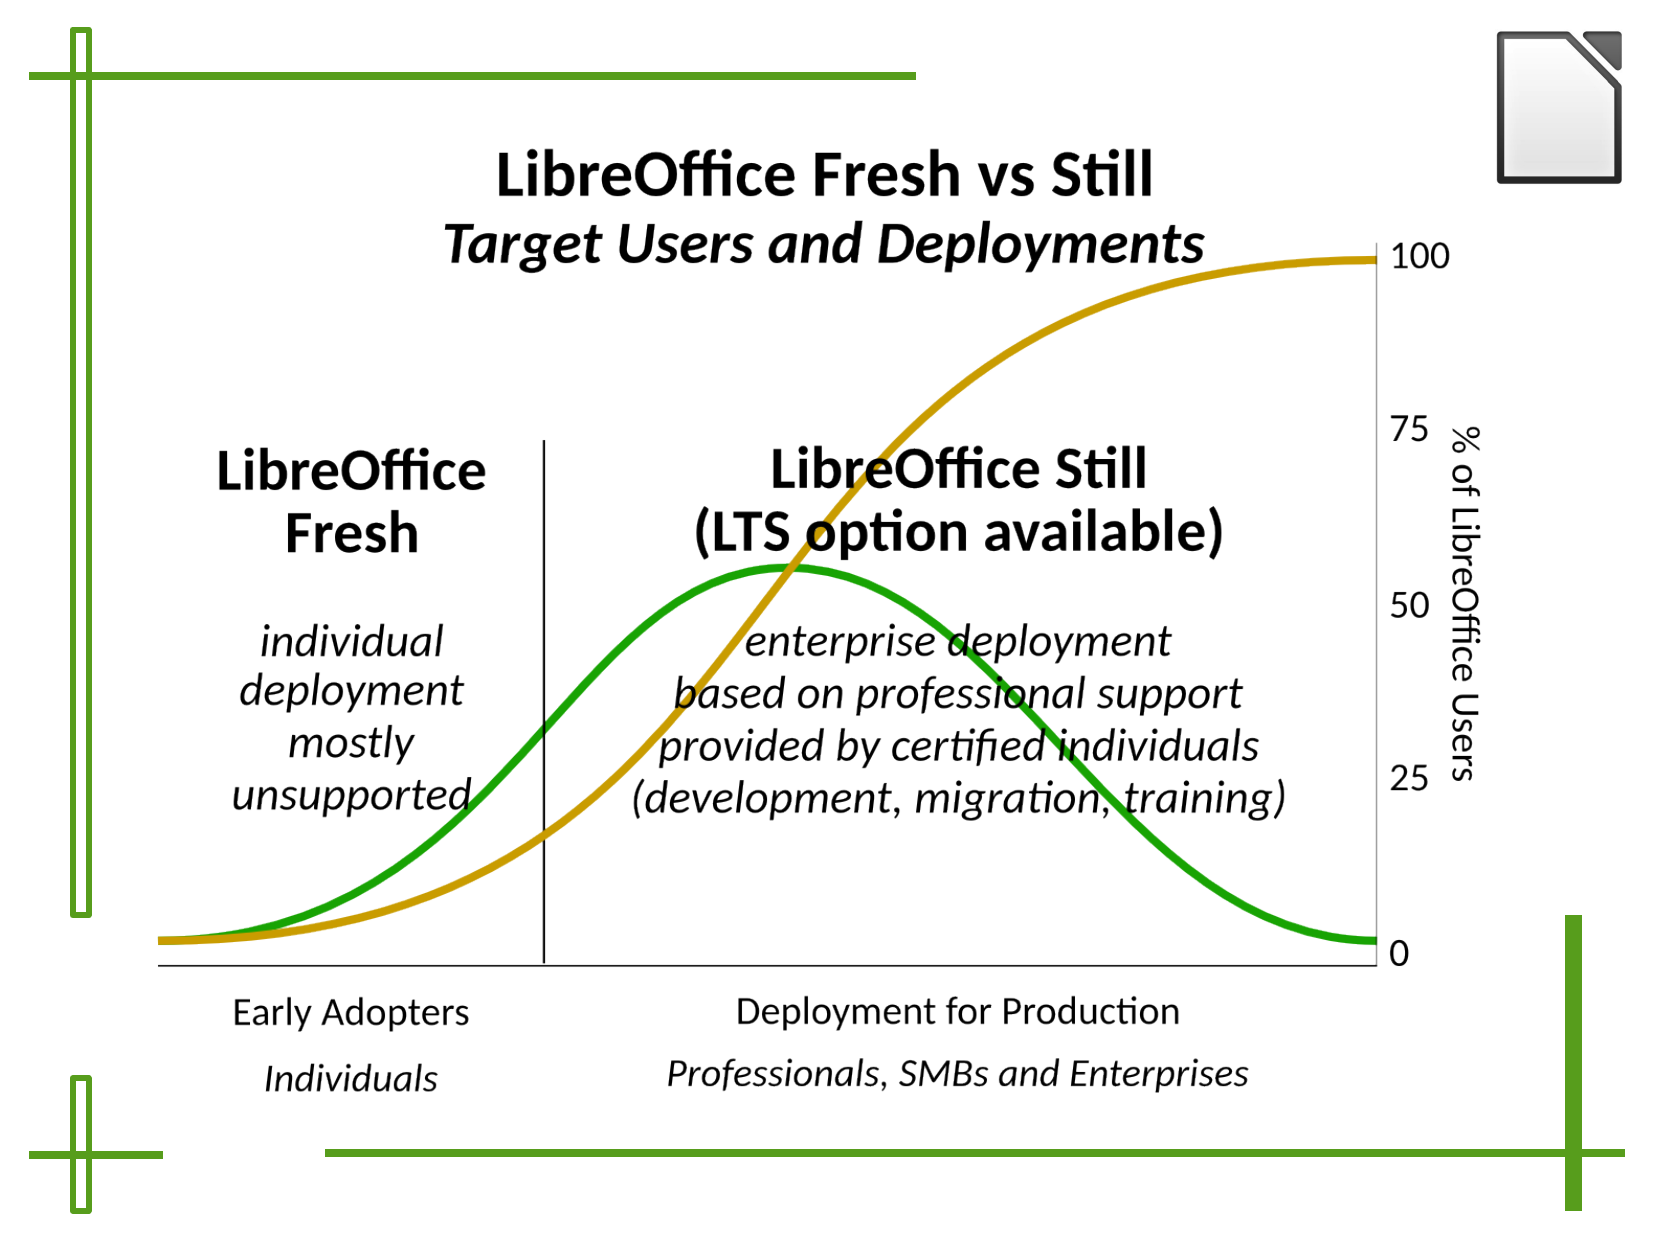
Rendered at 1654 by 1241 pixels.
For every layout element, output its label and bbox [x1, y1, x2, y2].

picture [157, 29, 1624, 1123]
